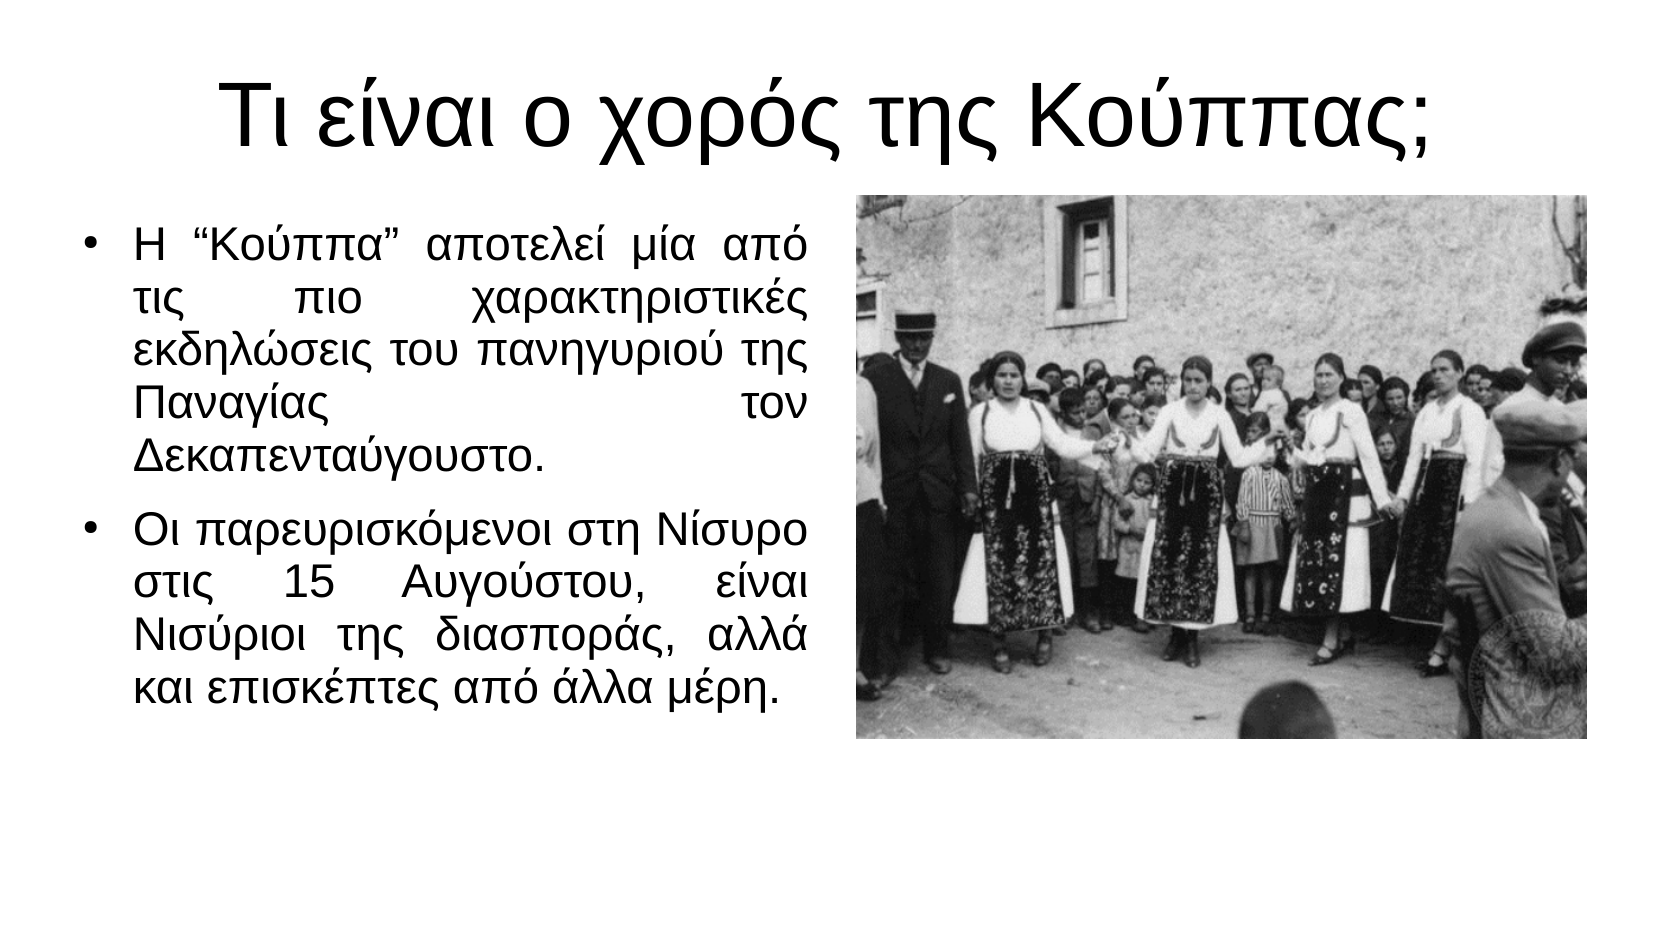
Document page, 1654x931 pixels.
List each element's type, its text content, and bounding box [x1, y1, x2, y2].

title Τι είναι ο χορός της Κούππας; [82, 37, 1571, 193]
list Η “Κούππα” αποτελεί μία από τις πιο χαρακτηριστικές εκδηλώσεις του πανηγυριού της Παναγίας τον Δεκαπενταύγουστο. Οι παρευρισκόμενοι στη Νίσυρο στις 15 Αυγούστου, είναι Νισύριοι της διασποράς, αλλά και επισκέπτες από άλλα μέρη. [82, 217, 809, 758]
picture [856, 195, 1587, 739]
